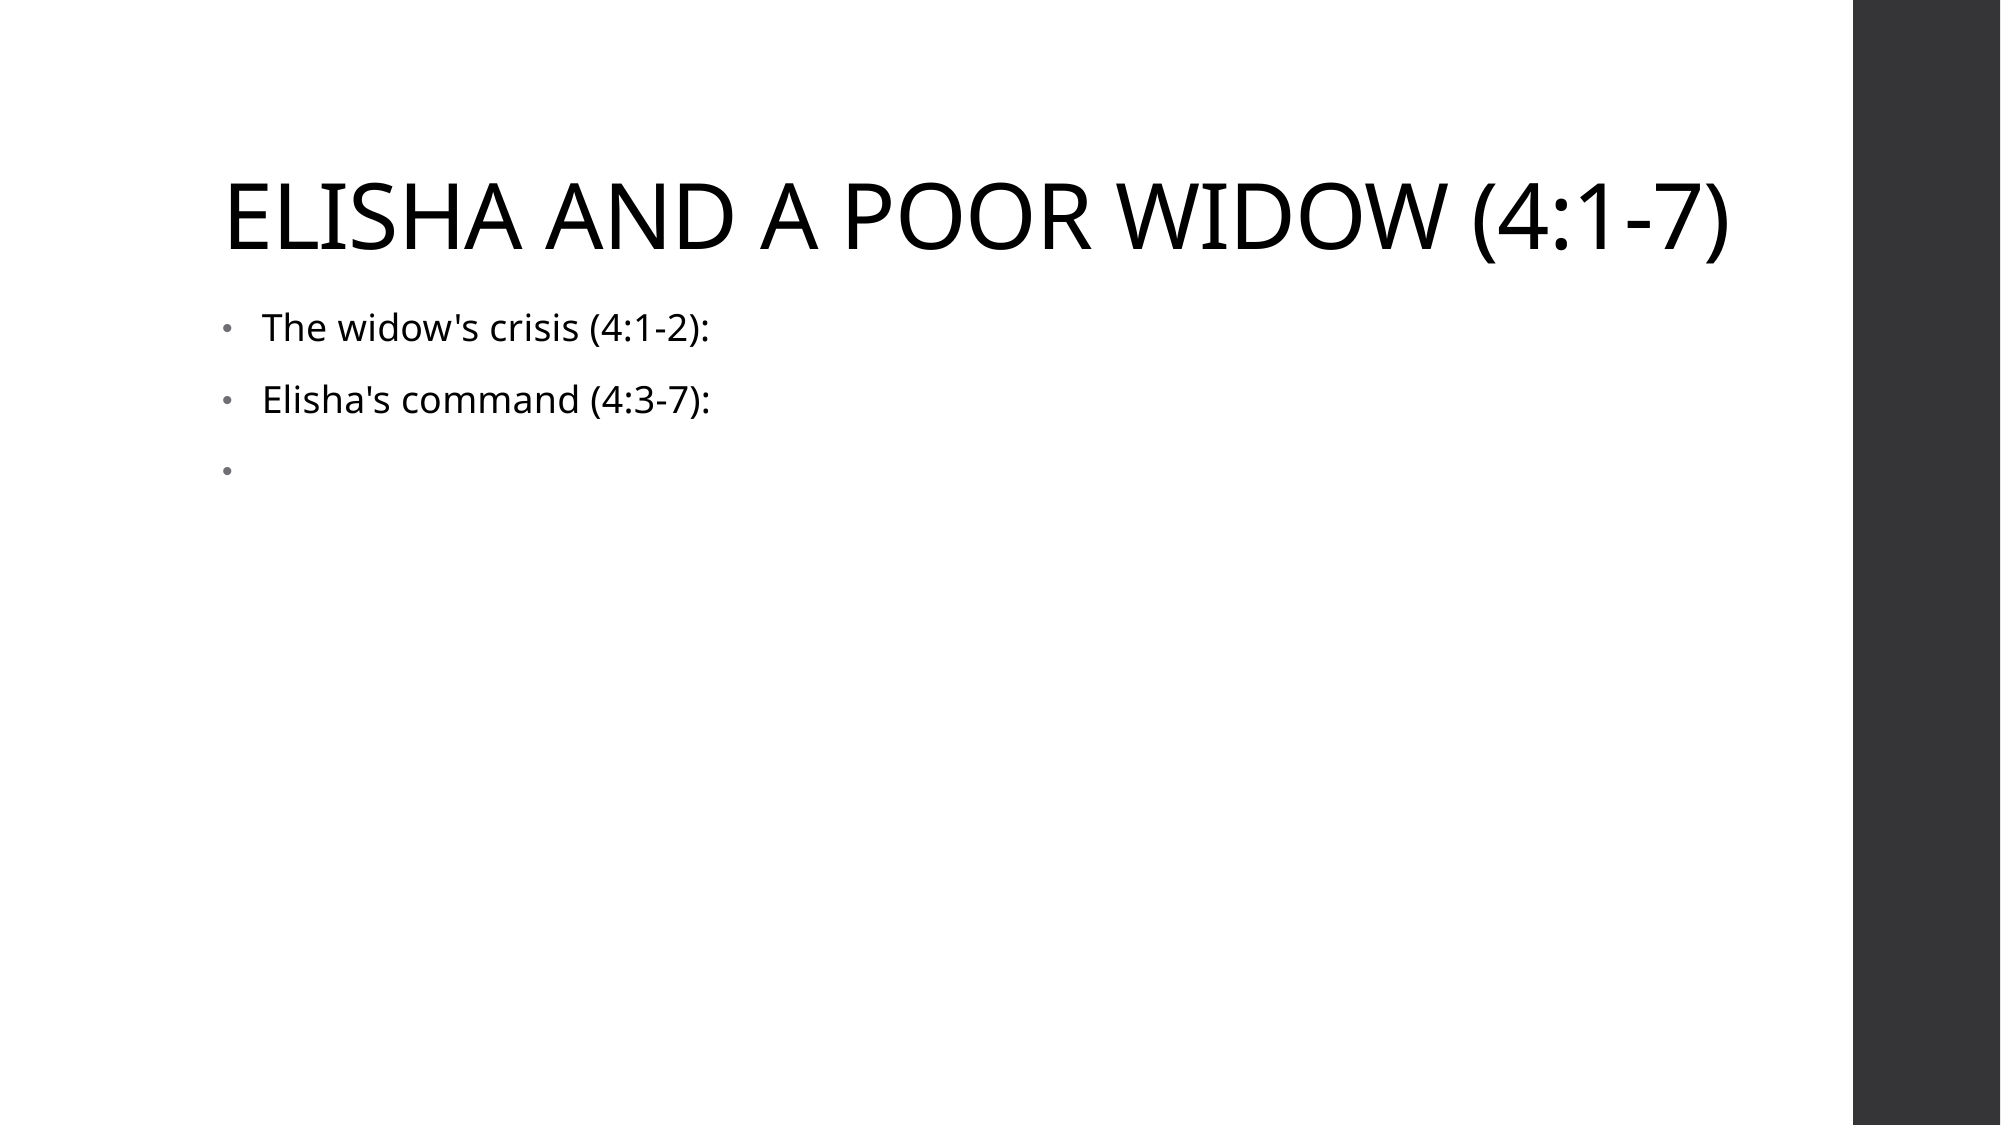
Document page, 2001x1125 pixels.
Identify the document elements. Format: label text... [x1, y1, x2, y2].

list The widow's crisis (4:1-2): Elisha's command (4:3-7): [206, 299, 1617, 1014]
title ELISHA AND A POOR WIDOW (4:1-7) [206, 60, 1797, 278]
